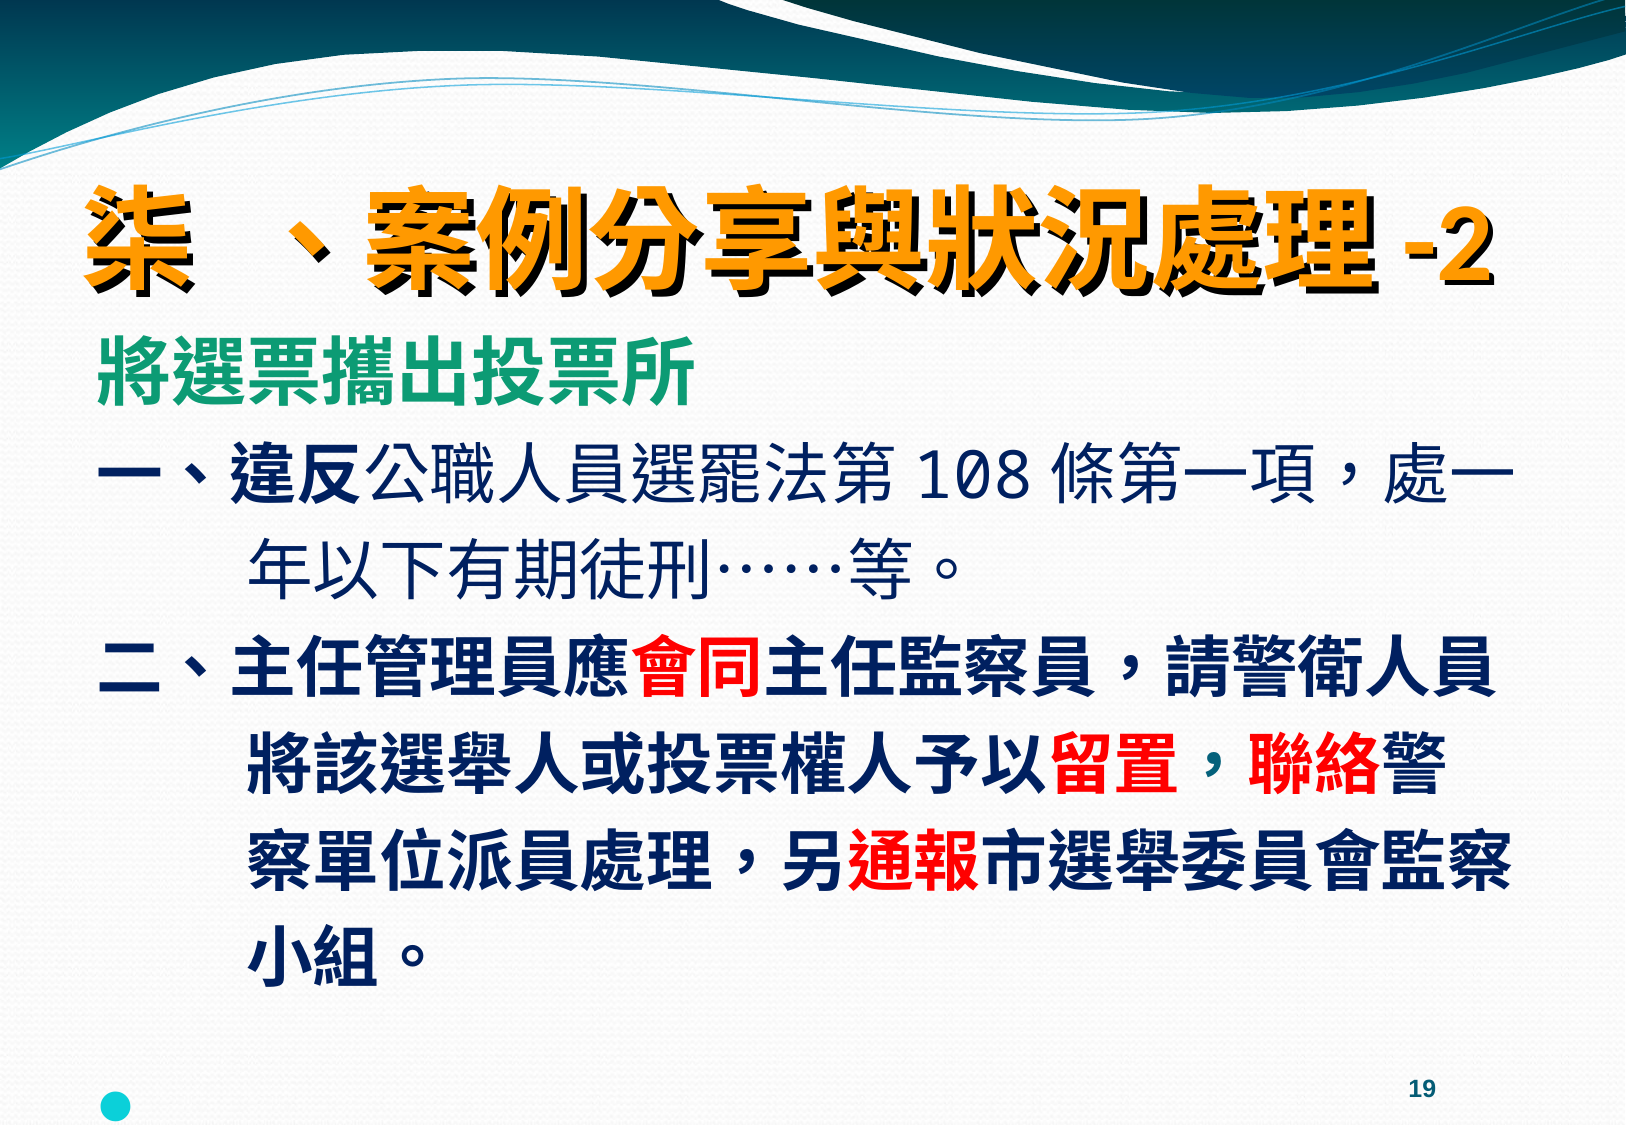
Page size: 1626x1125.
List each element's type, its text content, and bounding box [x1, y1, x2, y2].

text_box [1408, 1042, 1544, 1103]
title 柒 、案例分享與狀況處理-2 [81, 115, 1544, 304]
list 將選票攜出投票所 一、違反公職人員選罷法第108條第一項，處一 年以下有期徒刑……等。 二、主任管理員應會同主任監察員，請警衛人員 將該選舉人或投票權人予以留置，聯絡警 察單位派員處理，另通報市選舉委員會監察 小組。 [81, 317, 1544, 1038]
